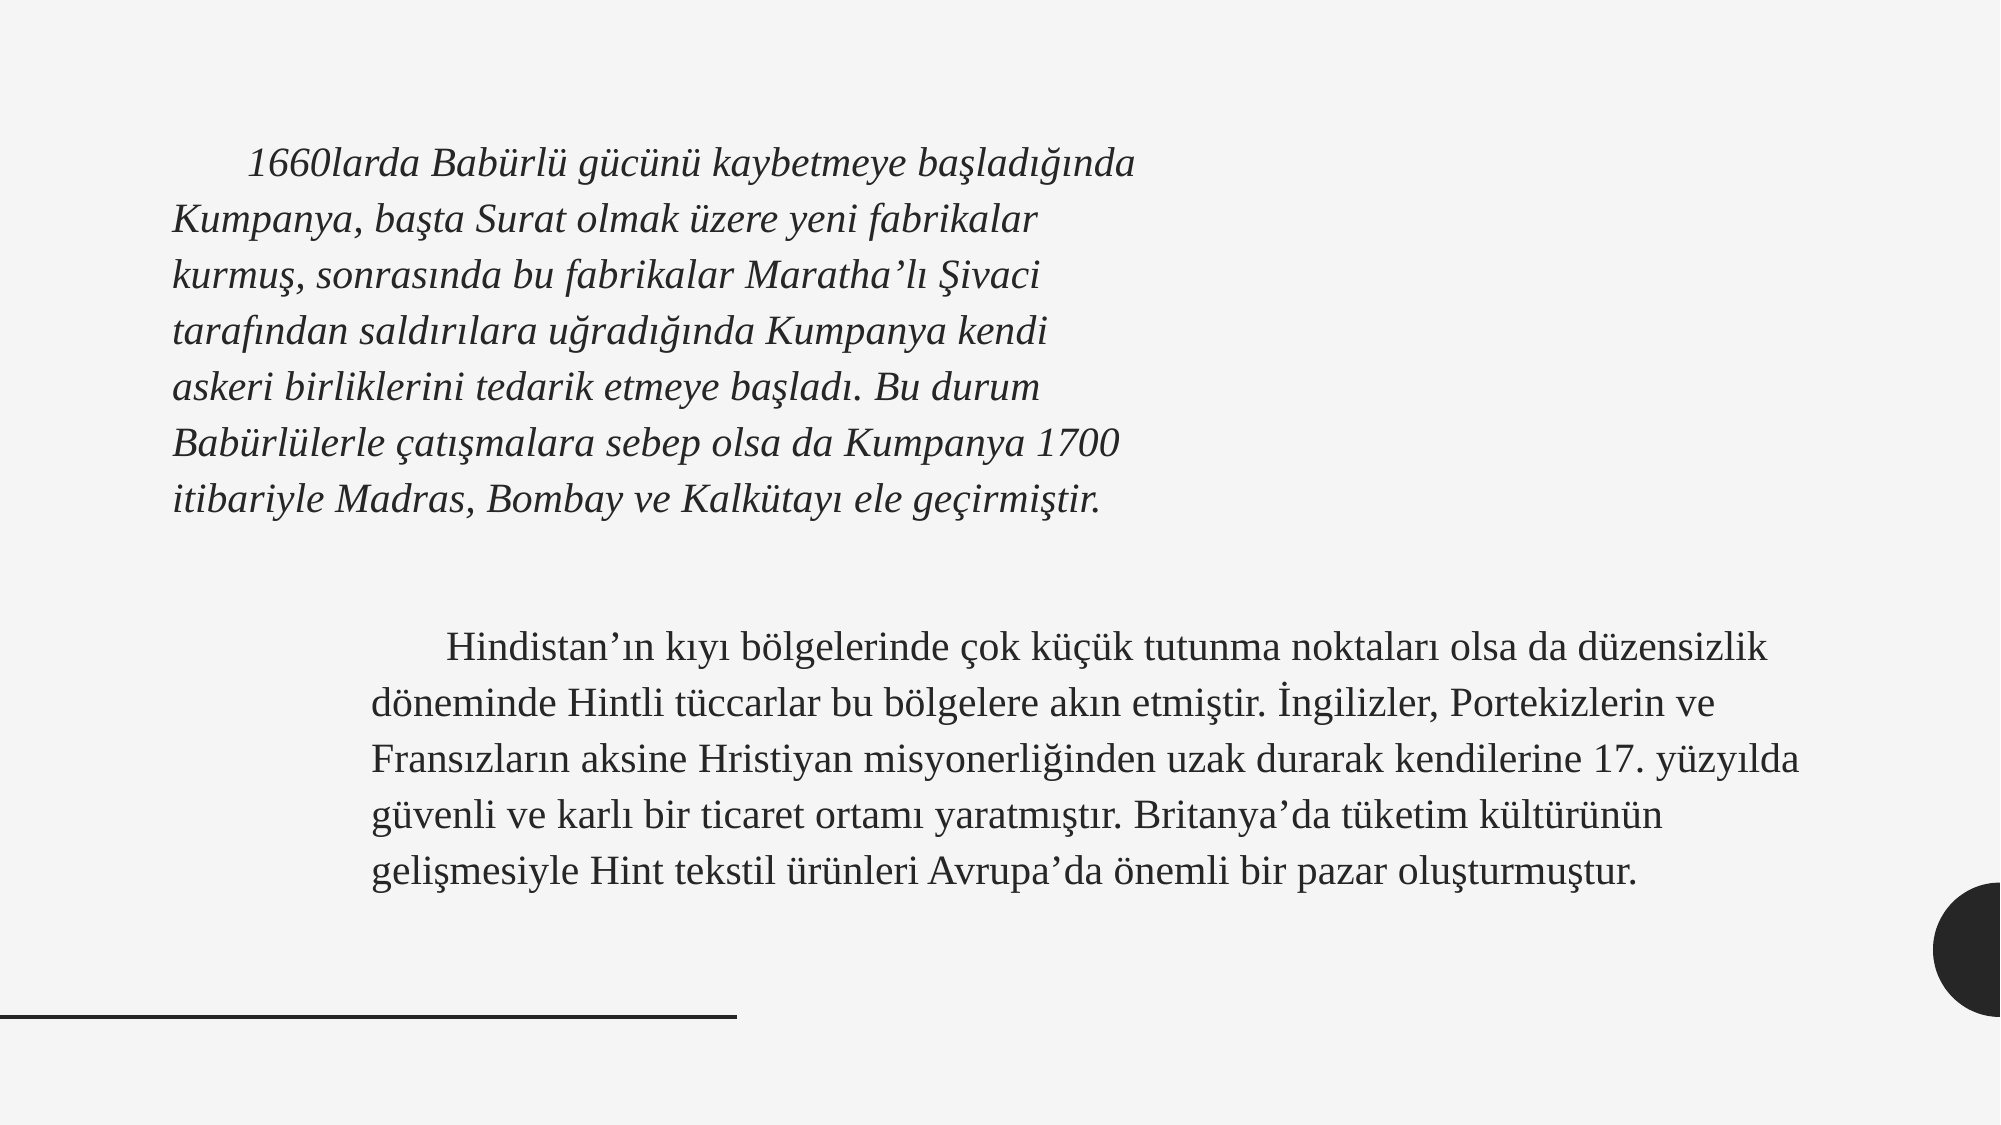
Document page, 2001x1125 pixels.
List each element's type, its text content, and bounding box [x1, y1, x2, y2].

list 1660larda Babürlü gücünü kaybetmeye başladığında Kumpanya, başta Surat olmak üzere yeni fabrikalar kurmuş, sonrasında bu fabrikalar Maratha’lı Şivaci tarafından saldırılara uğradığında Kumpanya kendi askeri birliklerini tedarik etmeye başladı. Bu durum Babürlülerle çatışmalara sebep olsa da Kumpanya 1700 itibariyle Madras, Bombay ve Kalkütayı ele geçirmiştir. [157, 121, 1168, 807]
text_box Hindistan’ın kıyı bölgelerinde çok küçük tutunma noktaları olsa da düzensizlik döneminde Hintli tüccarlar bu bölgelere akın etmiştir. İngilizler, Portekizlerin ve Fransızların aksine Hristiyan misyonerliğinden uzak durarak kendilerine 17. yüzyılda güvenli ve karlı bir ticaret ortamı yaratmıştır. Britanya’da tüketim kültürünün gelişmesiyle Hint tekstil ürünleri Avrupa’da önemli bir pazar oluşturmuştur. [355, 604, 1868, 978]
